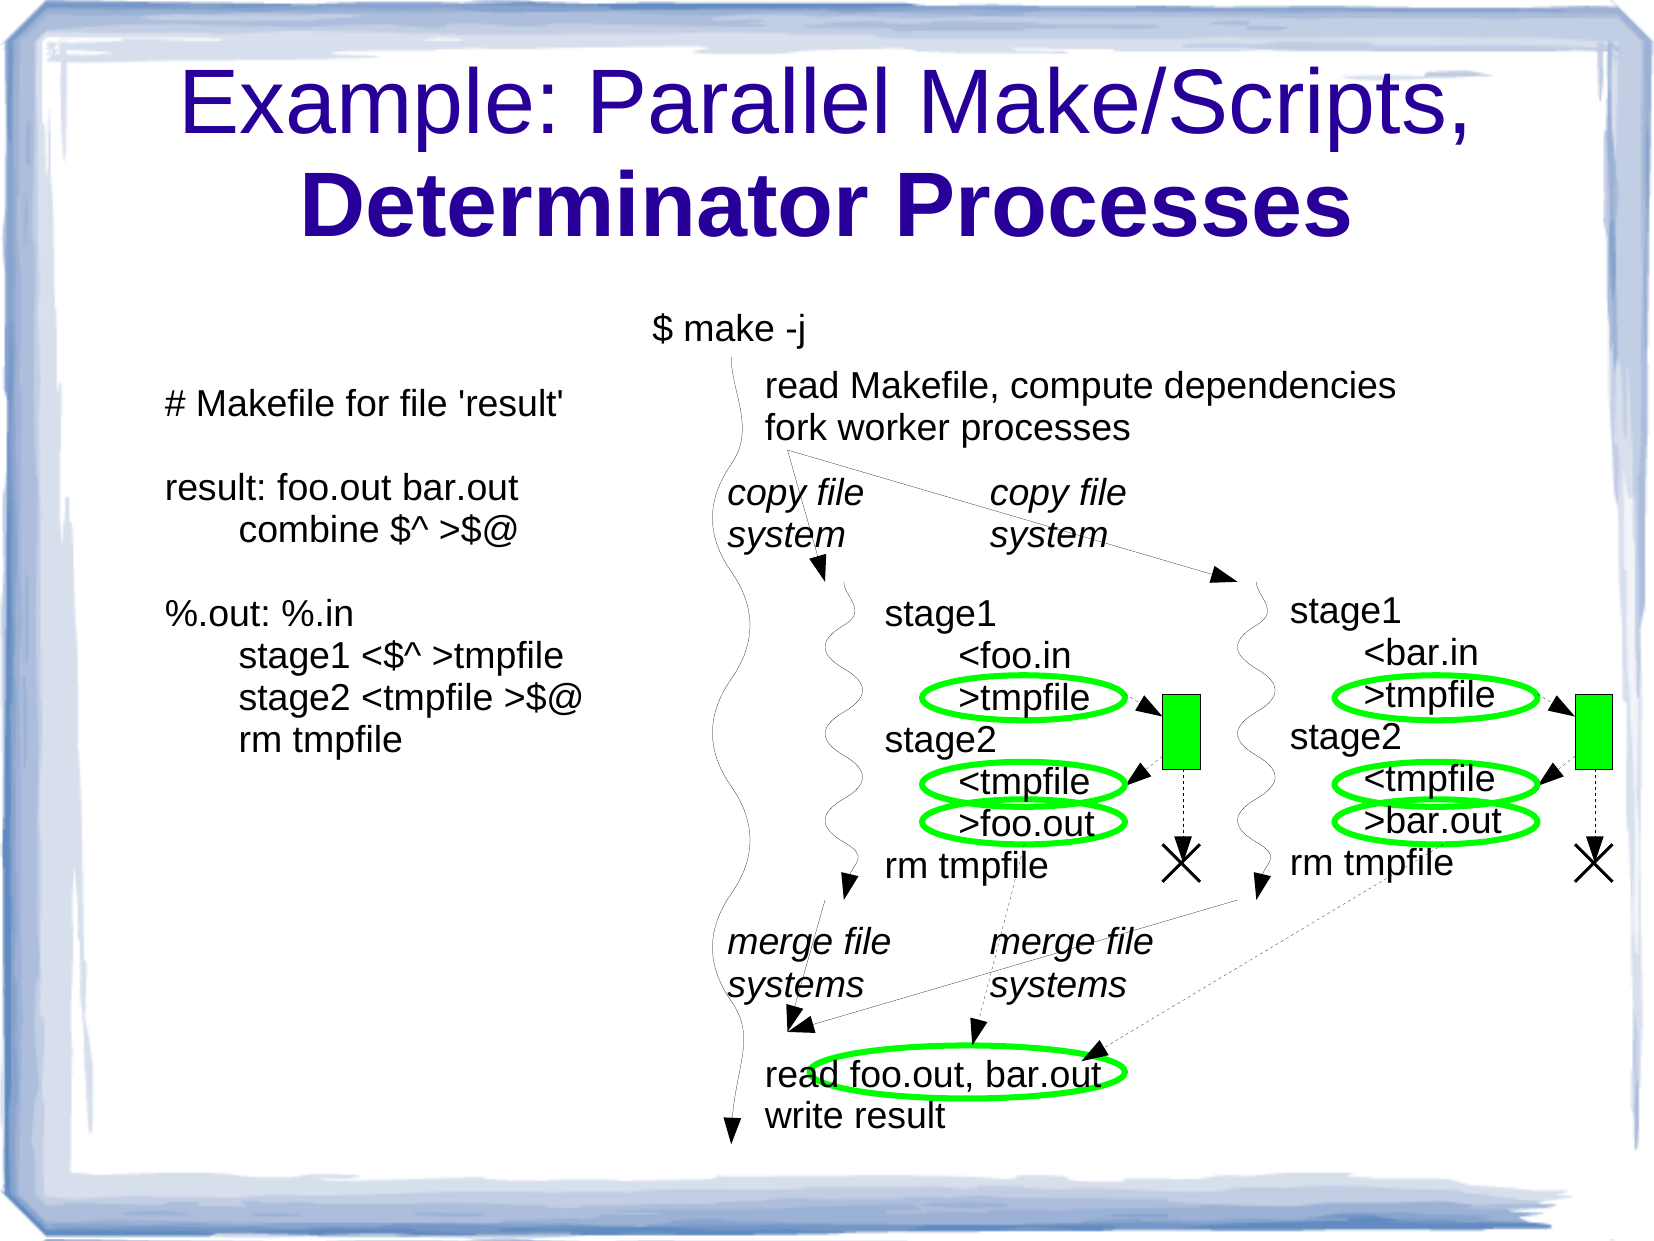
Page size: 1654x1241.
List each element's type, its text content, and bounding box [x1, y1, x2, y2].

text_box stage1 <bar.in >tmpfile stage2 <tmpfile >bar.out rm tmpfile [1275, 581, 1531, 891]
text_box # Makefile for file 'result' result: foo.out bar.out combine $^ >$@ %.out: %.in stage1 <$^ >tmpfile stage2 <tmpfile >$@ rm tmpfile [150, 375, 676, 810]
text_box [1162, 694, 1201, 770]
picture [0, 0, 1654, 1241]
text_box merge file systems [975, 913, 1201, 1013]
text_box stage1 <foo.in >tmpfile stage2 <tmpfile >foo.out rm tmpfile [869, 585, 1126, 895]
text_box [1575, 694, 1613, 770]
text_box merge file systems [712, 913, 938, 1013]
text_box read foo.out, bar.out write result [750, 1045, 1126, 1145]
text_box $ make -j [637, 300, 901, 357]
text_box copy file system [712, 463, 901, 563]
text_box copy file system [975, 463, 1163, 563]
title Example: Parallel Make/Scripts, Determinator Processes [82, 49, 1571, 257]
text_box read Makefile, compute dependencies fork worker processes [749, 356, 1576, 456]
